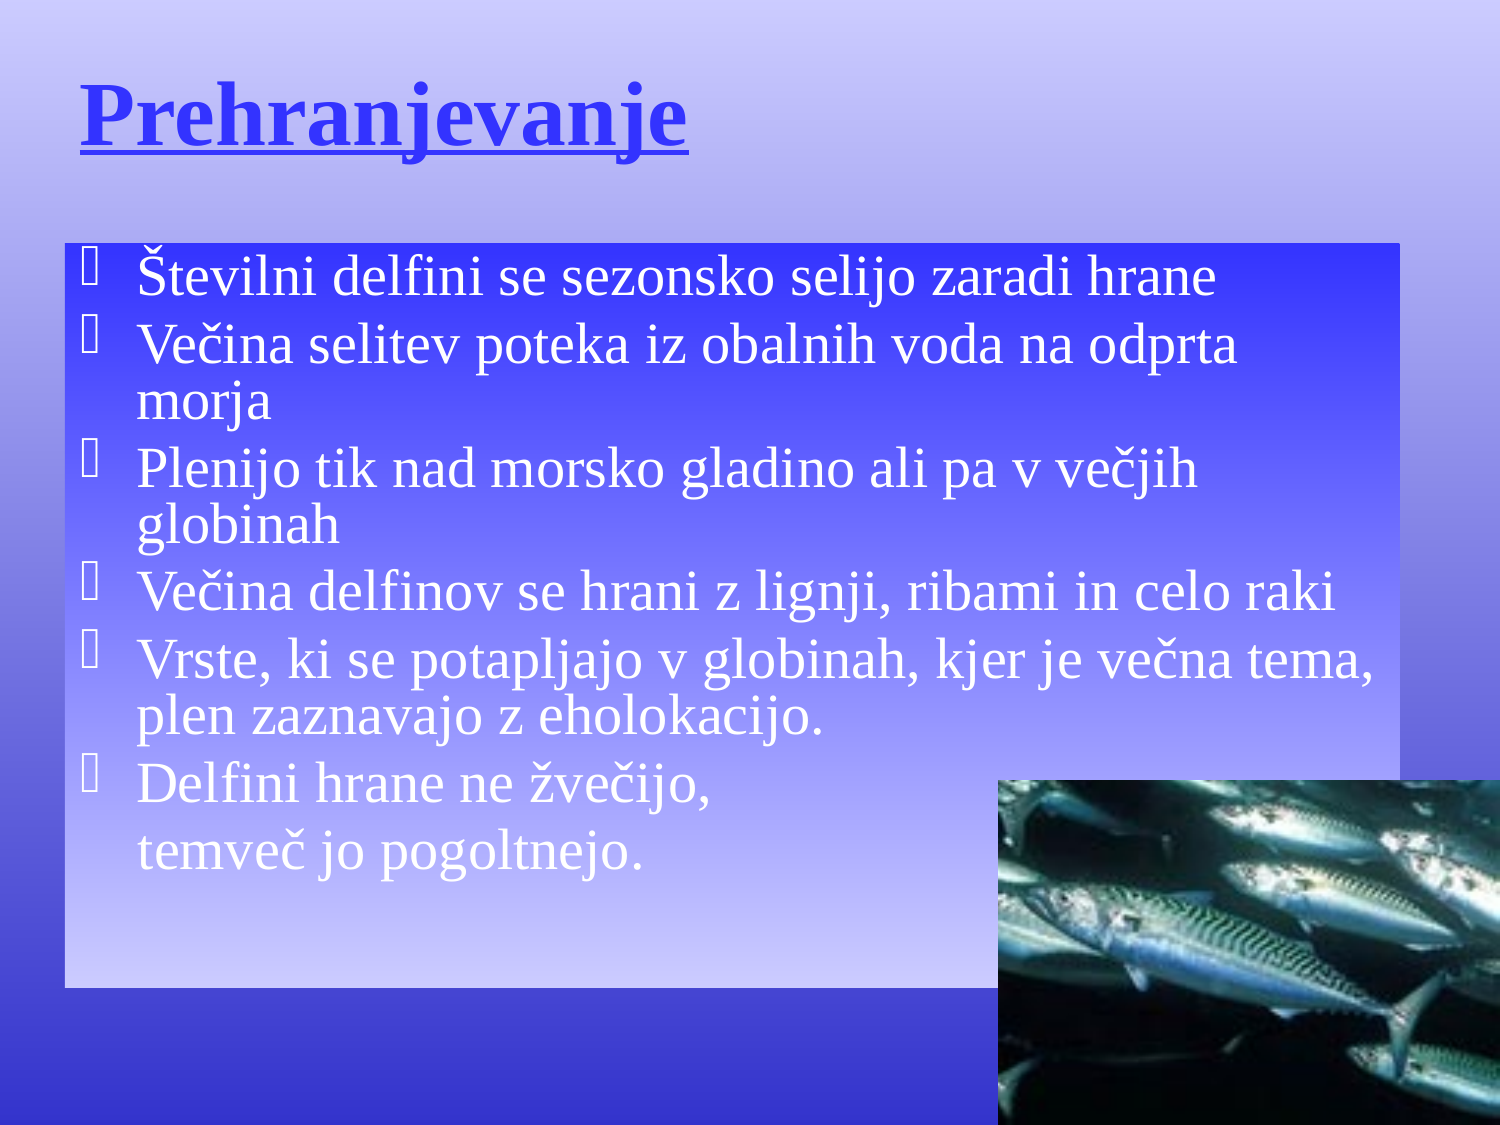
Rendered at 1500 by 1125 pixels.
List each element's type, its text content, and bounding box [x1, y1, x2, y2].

list Številni delfini se sezonsko selijo zaradi hrane Večina selitev poteka iz obalnih voda na odprta morja Plenijo tik nad morsko gladino ali pa v večjih globinah Večina delfinov se hrani z lignji, ribami in celo raki Vrste, ki se potapljajo v globinah, kjer je večna tema, plen zaznavajo z eholokacijo. Delfini hrane ne žvečijo, temveč jo pogoltnejo. [64, 243, 1400, 988]
text_box Prehranjevanje [64, 42, 1199, 175]
picture [998, 780, 1500, 1125]
